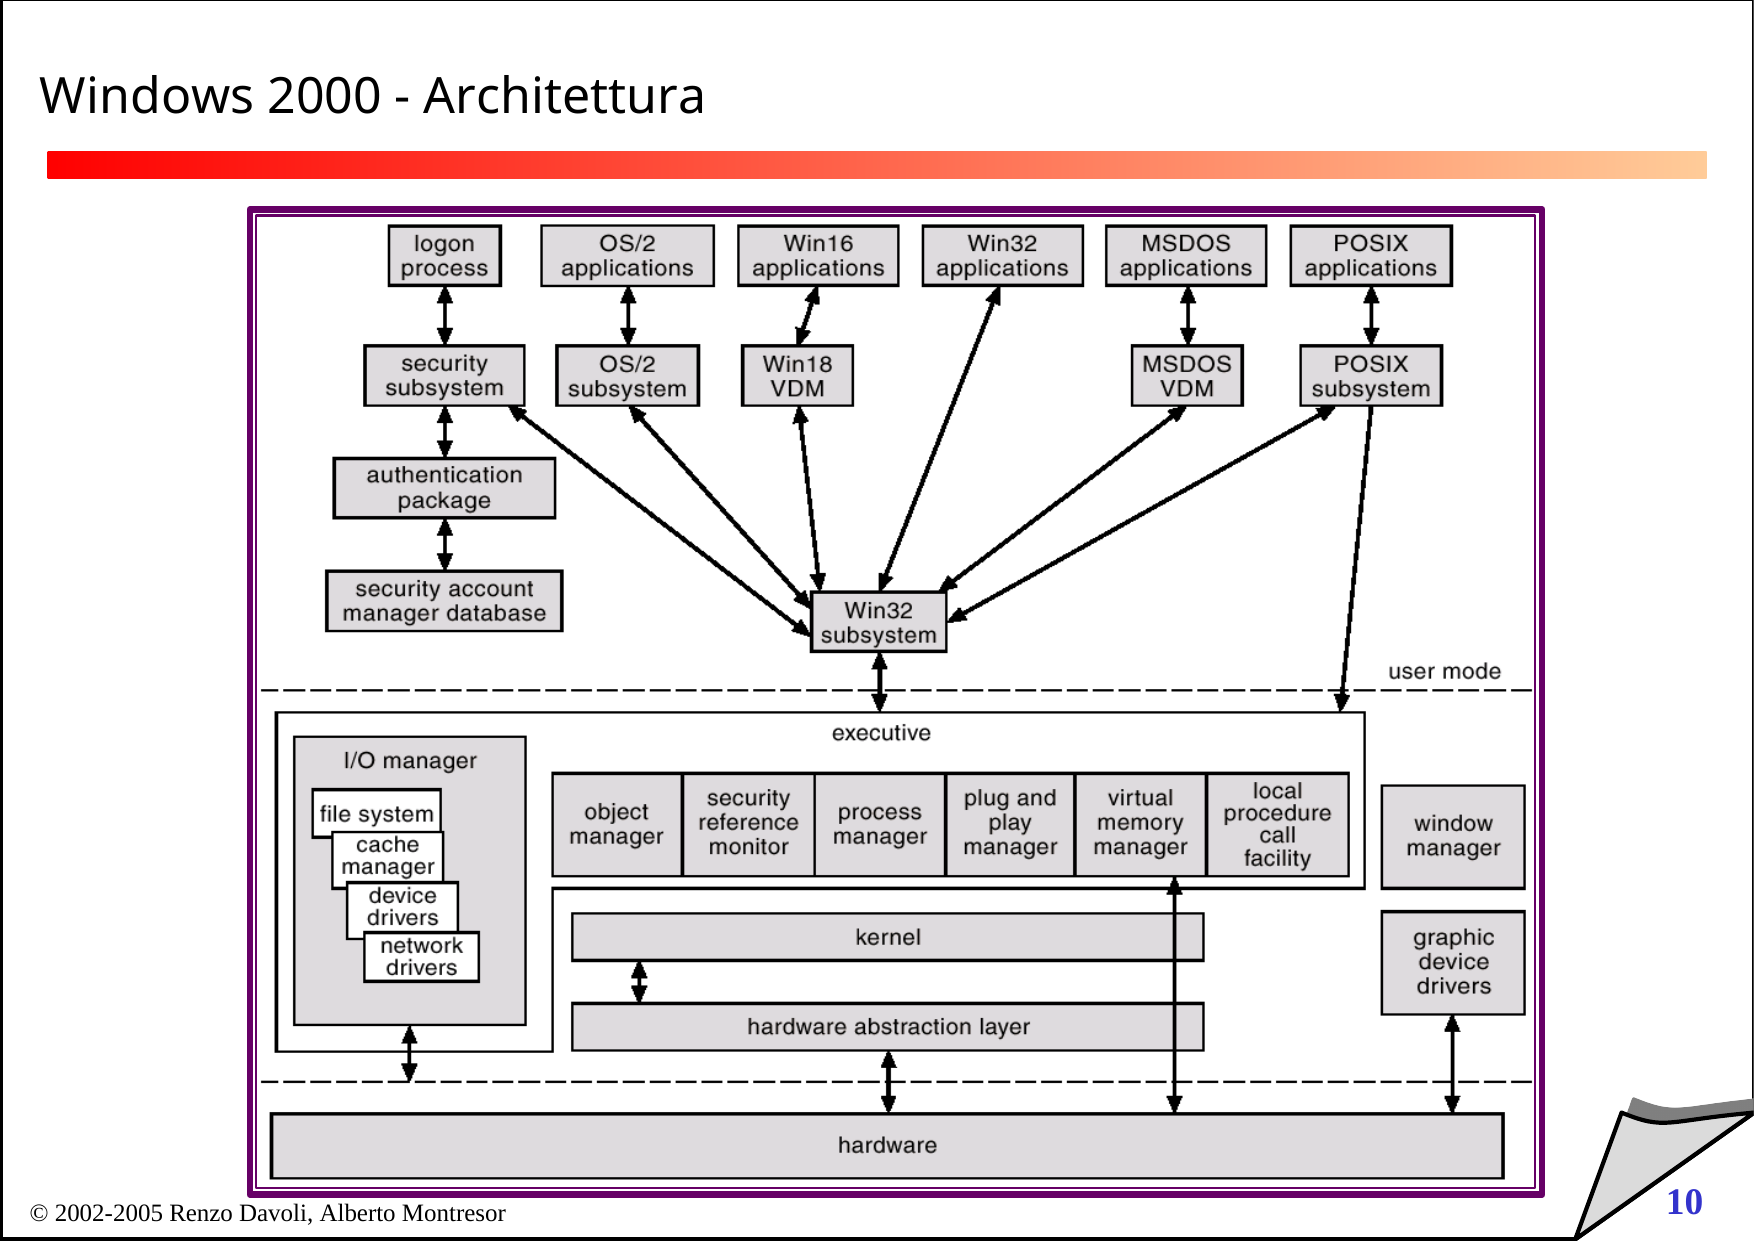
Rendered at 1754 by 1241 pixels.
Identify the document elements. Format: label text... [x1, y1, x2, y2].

picture [244, 203, 1548, 1200]
title Windows 2000 - Architettura [40, 49, 1713, 144]
